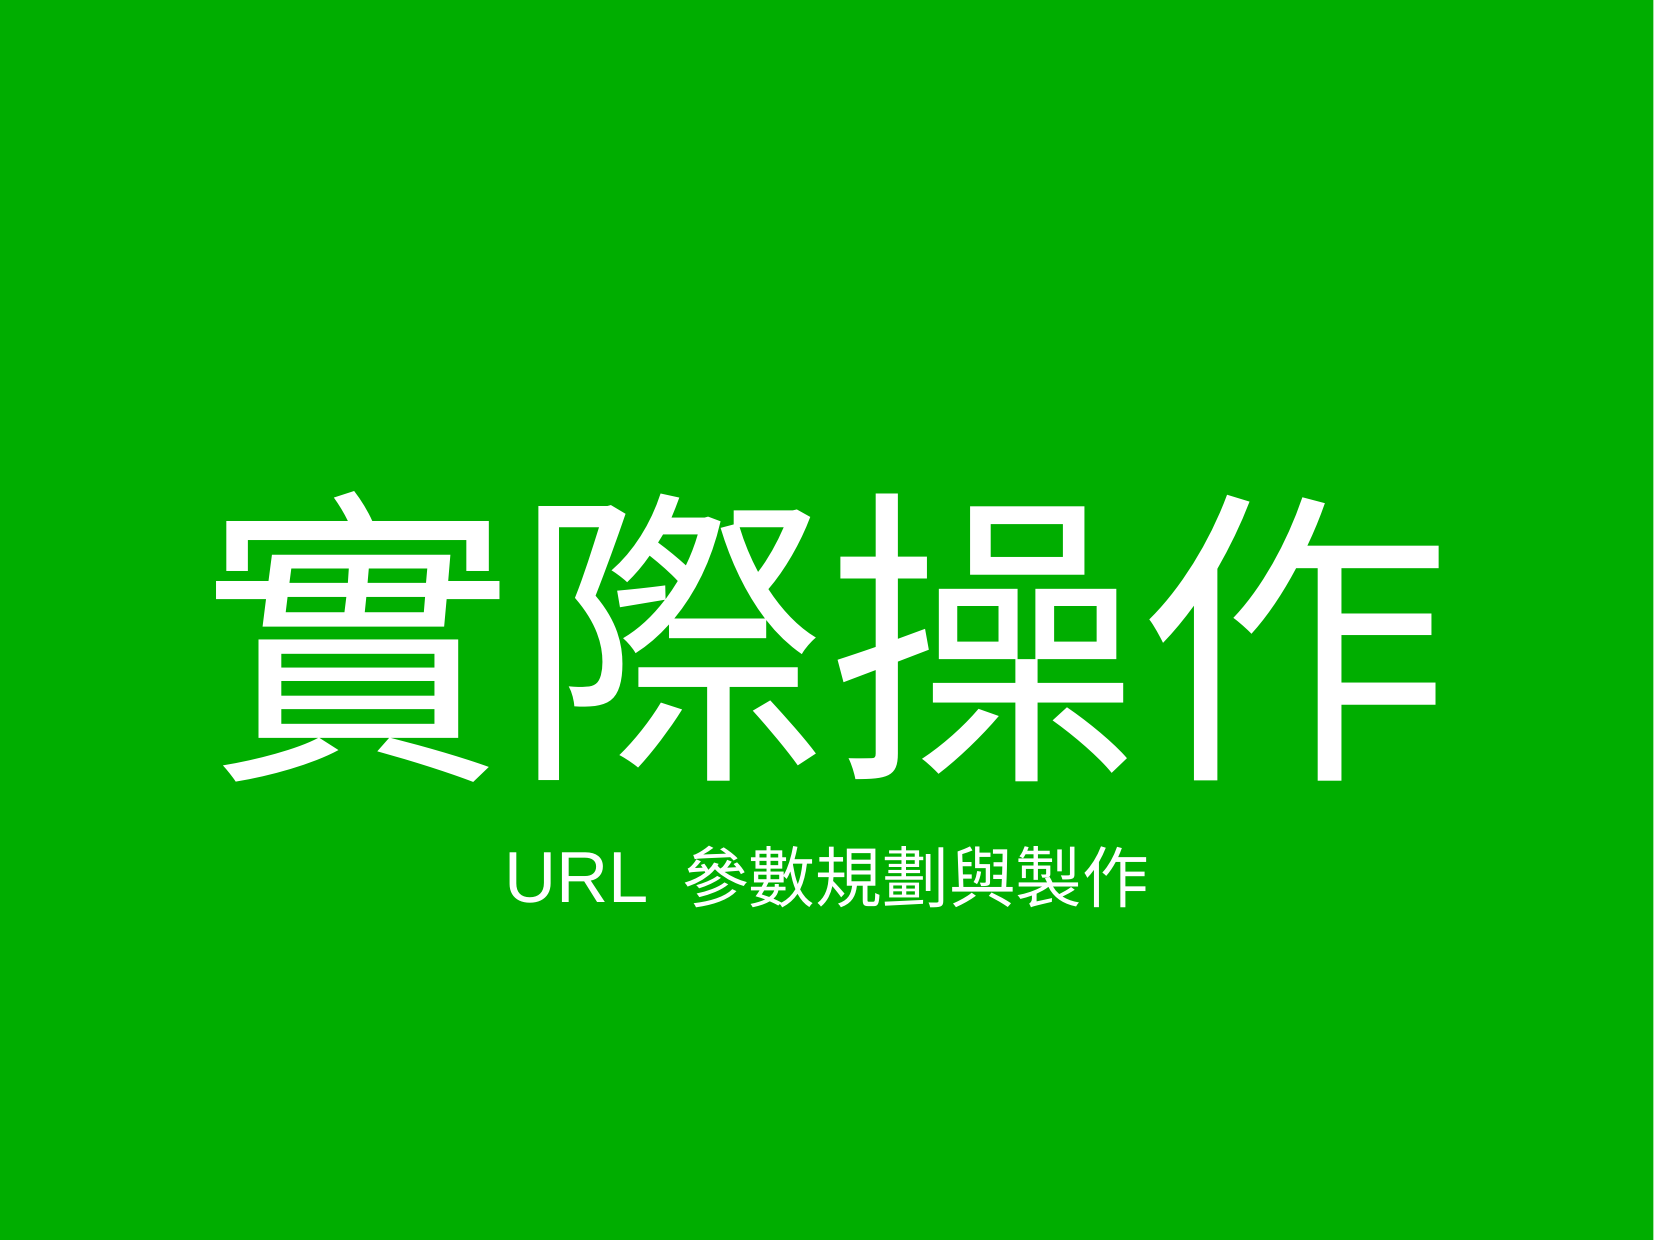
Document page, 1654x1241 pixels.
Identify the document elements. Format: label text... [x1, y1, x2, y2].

title 實際操作 [82, 415, 1571, 824]
list URL 參數規劃與製作 [82, 824, 1571, 1010]
